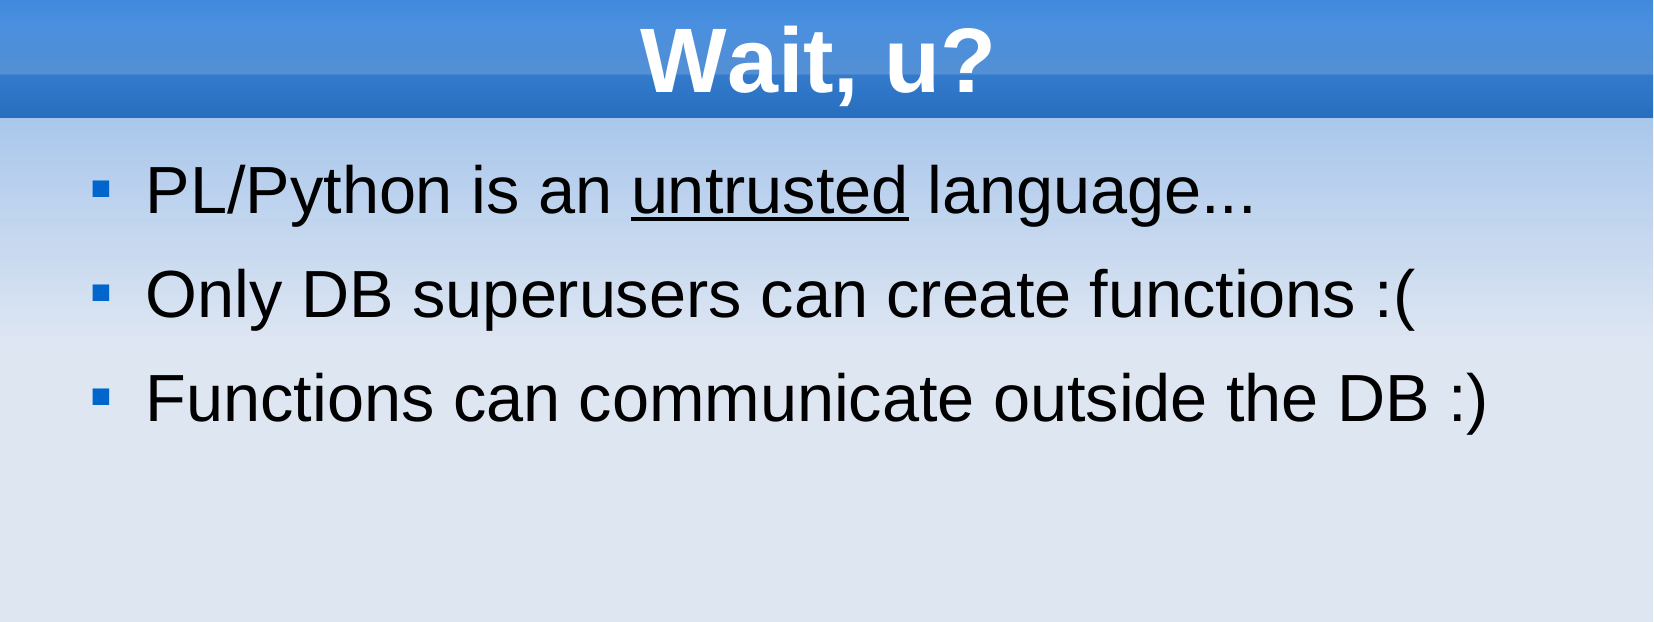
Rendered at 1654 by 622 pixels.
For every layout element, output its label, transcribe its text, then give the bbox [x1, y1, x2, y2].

list PL/Python is an untrusted language... Only DB superusers can create functions :( Functions can communicate outside the DB :) [75, 152, 1563, 548]
title Wait, u? [75, 1, 1563, 120]
picture [0, 0, 1654, 622]
